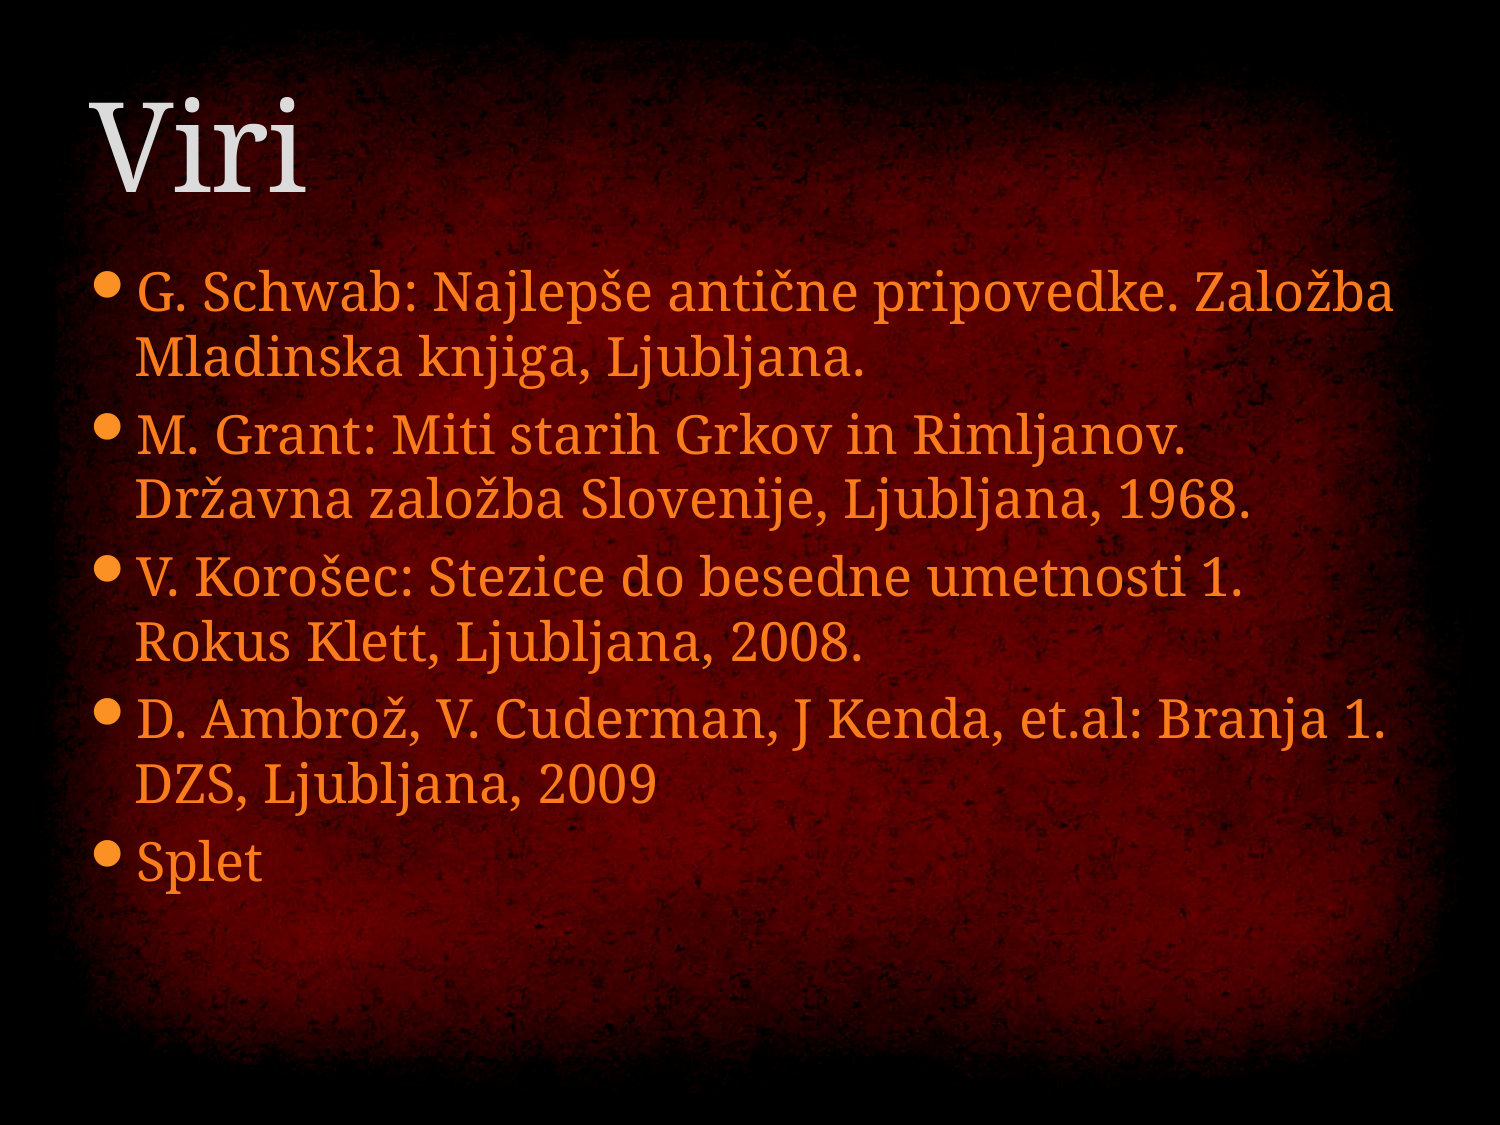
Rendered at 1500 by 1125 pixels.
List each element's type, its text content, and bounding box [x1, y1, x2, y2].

list G. Schwab: Najlepše antične pripovedke. Založba Mladinska knjiga, Ljubljana. M. Grant: Miti starih Grkov in Rimljanov. Državna založba Slovenije, Ljubljana, 1968. V. Korošec: Stezice do besedne umetnosti 1. Rokus Klett, Ljubljana, 2008. D. Ambrož, V. Cuderman, J Kenda, et.al: Branja 1. DZS, Ljubljana, 2009 Splet [75, 249, 1425, 1000]
title Viri [75, 24, 1425, 225]
picture [0, 0, 1500, 1125]
